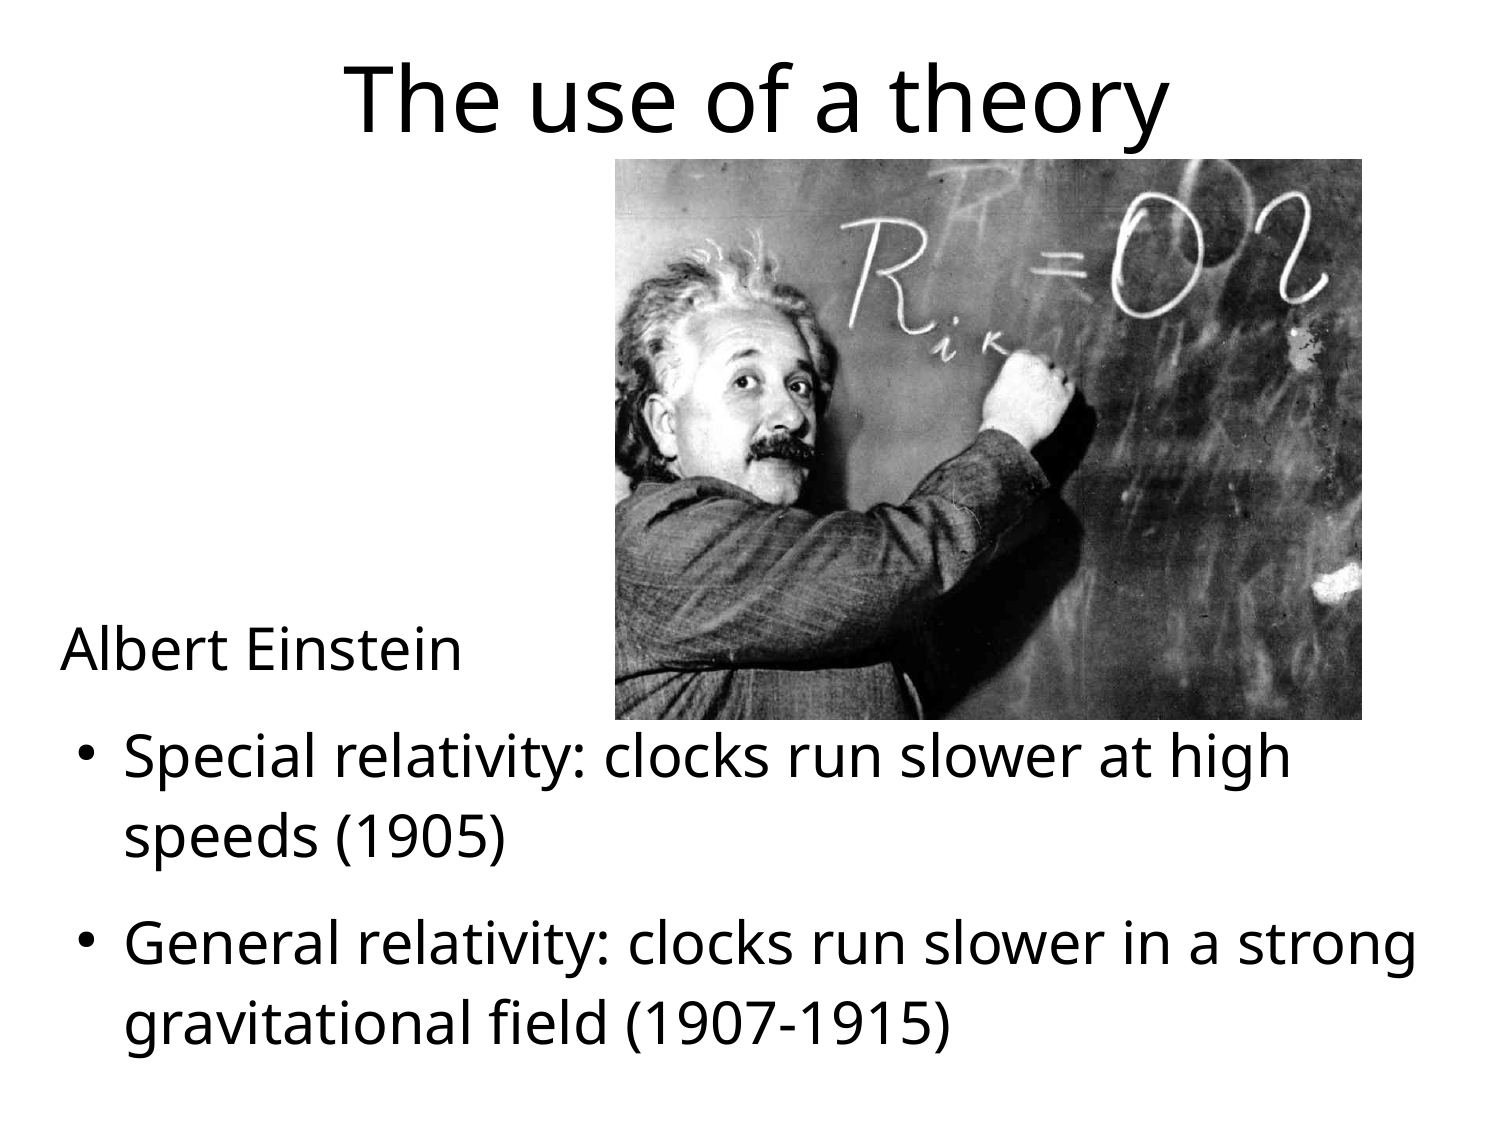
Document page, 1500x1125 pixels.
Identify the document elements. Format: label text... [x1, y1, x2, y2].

title The use of a theory [60, 43, 1456, 152]
list Albert Einstein Special relativity: clocks run slower at high speeds (1905) General relativity: clocks run slower in a strong gravitational field (1907-1915) [60, 179, 1456, 1066]
picture [615, 159, 1362, 179]
